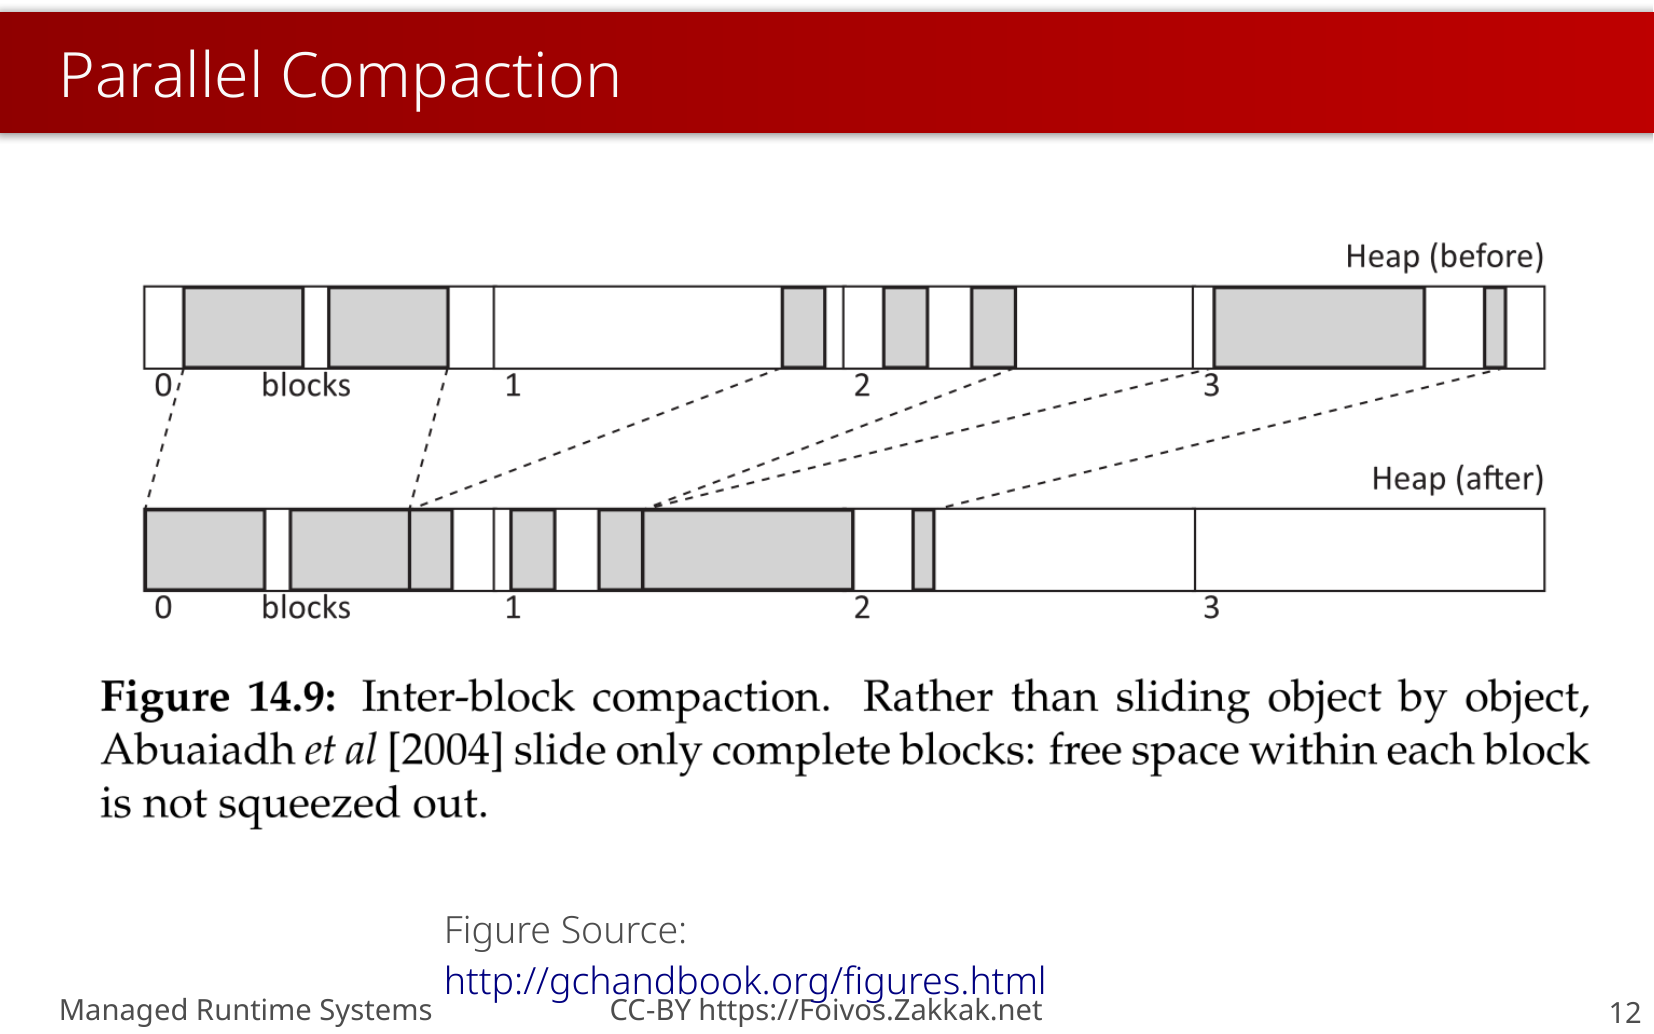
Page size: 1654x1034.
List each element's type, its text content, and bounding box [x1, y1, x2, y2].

title Parallel Compaction [58, 7, 1329, 139]
text_box Figure Source: http://gchandbook.org/figures.html [429, 895, 1224, 965]
picture [48, 195, 1623, 851]
